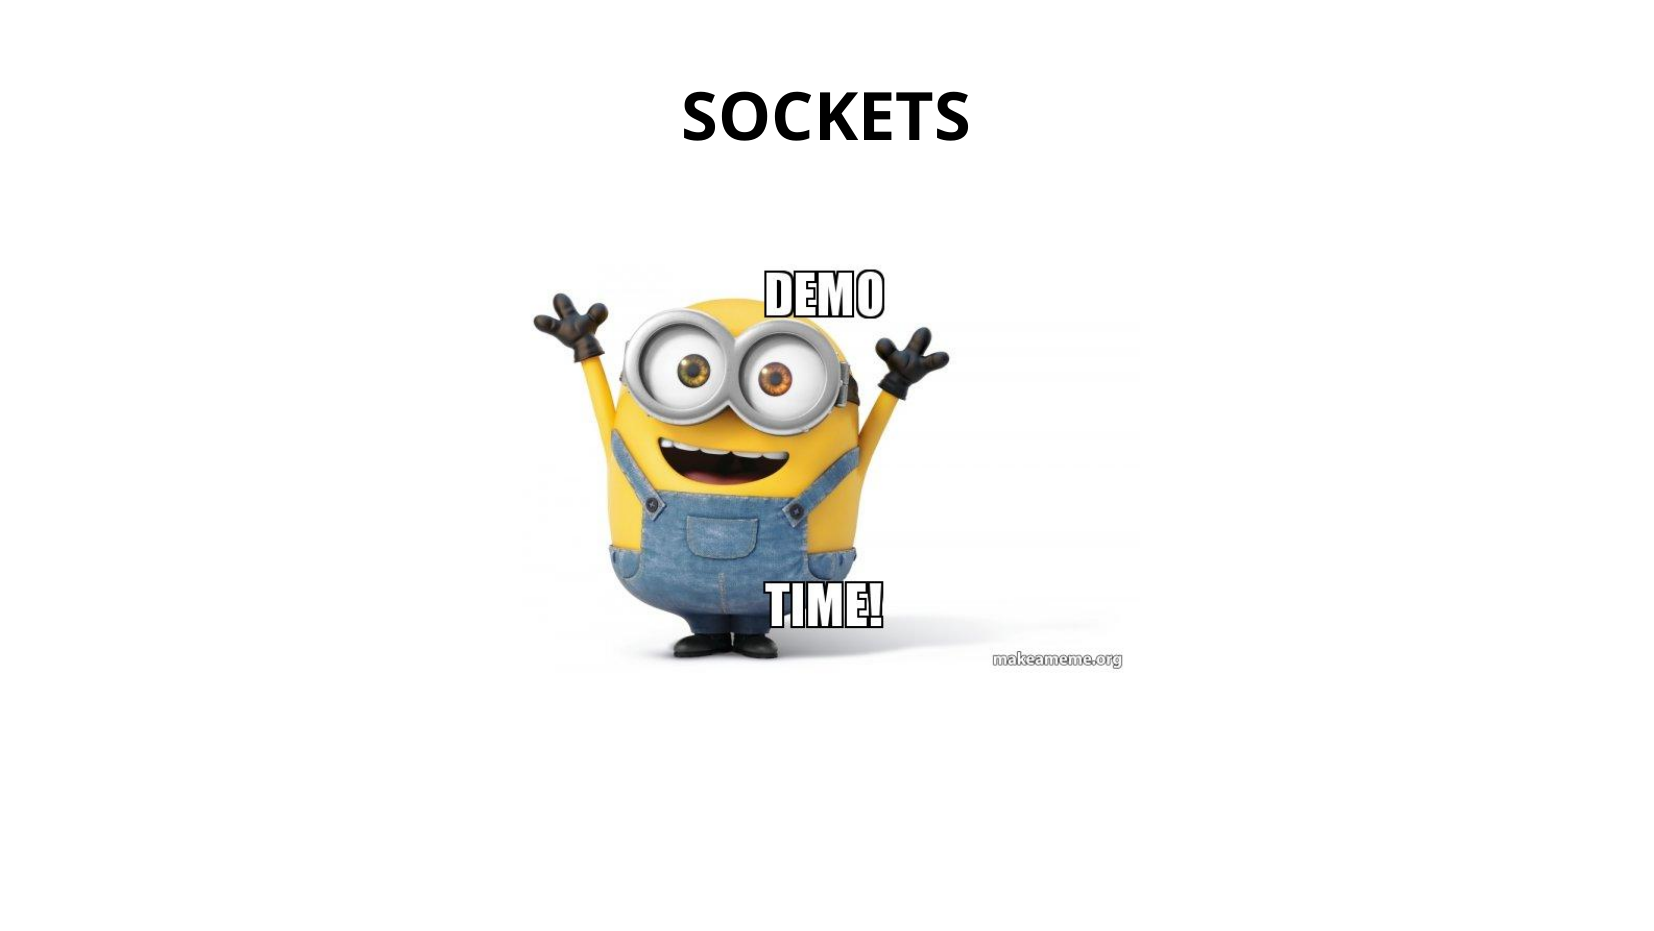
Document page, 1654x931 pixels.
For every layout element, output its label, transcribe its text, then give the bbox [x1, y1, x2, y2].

title SOCKETS [82, 36, 1571, 193]
picture [514, 256, 1140, 674]
